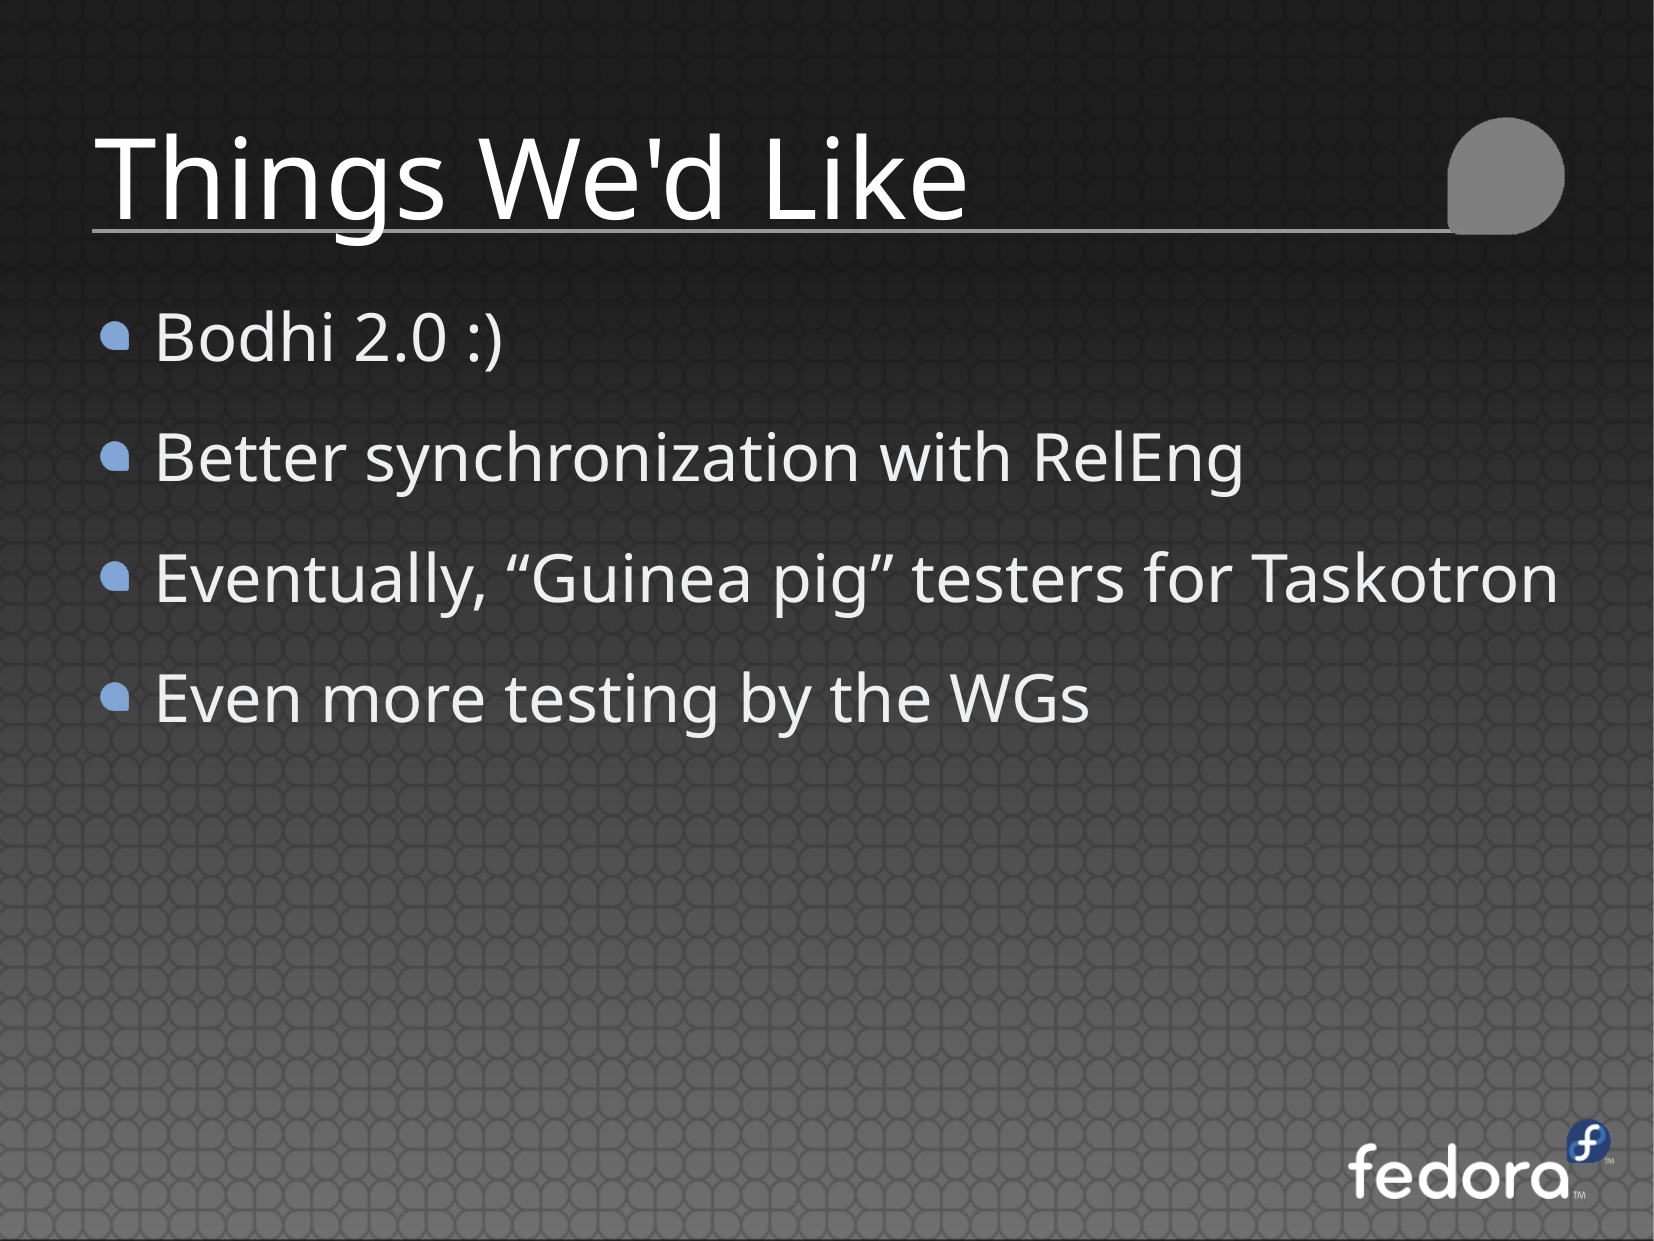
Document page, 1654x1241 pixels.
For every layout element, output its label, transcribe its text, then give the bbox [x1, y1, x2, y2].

title Things We'd Like [94, 100, 1426, 251]
picture [0, 0, 1654, 1241]
list Bodhi 2.0 :) Better synchronization with RelEng Eventually, “Guinea pig” testers for Taskotron Even more testing by the WGs [82, 290, 1571, 1094]
